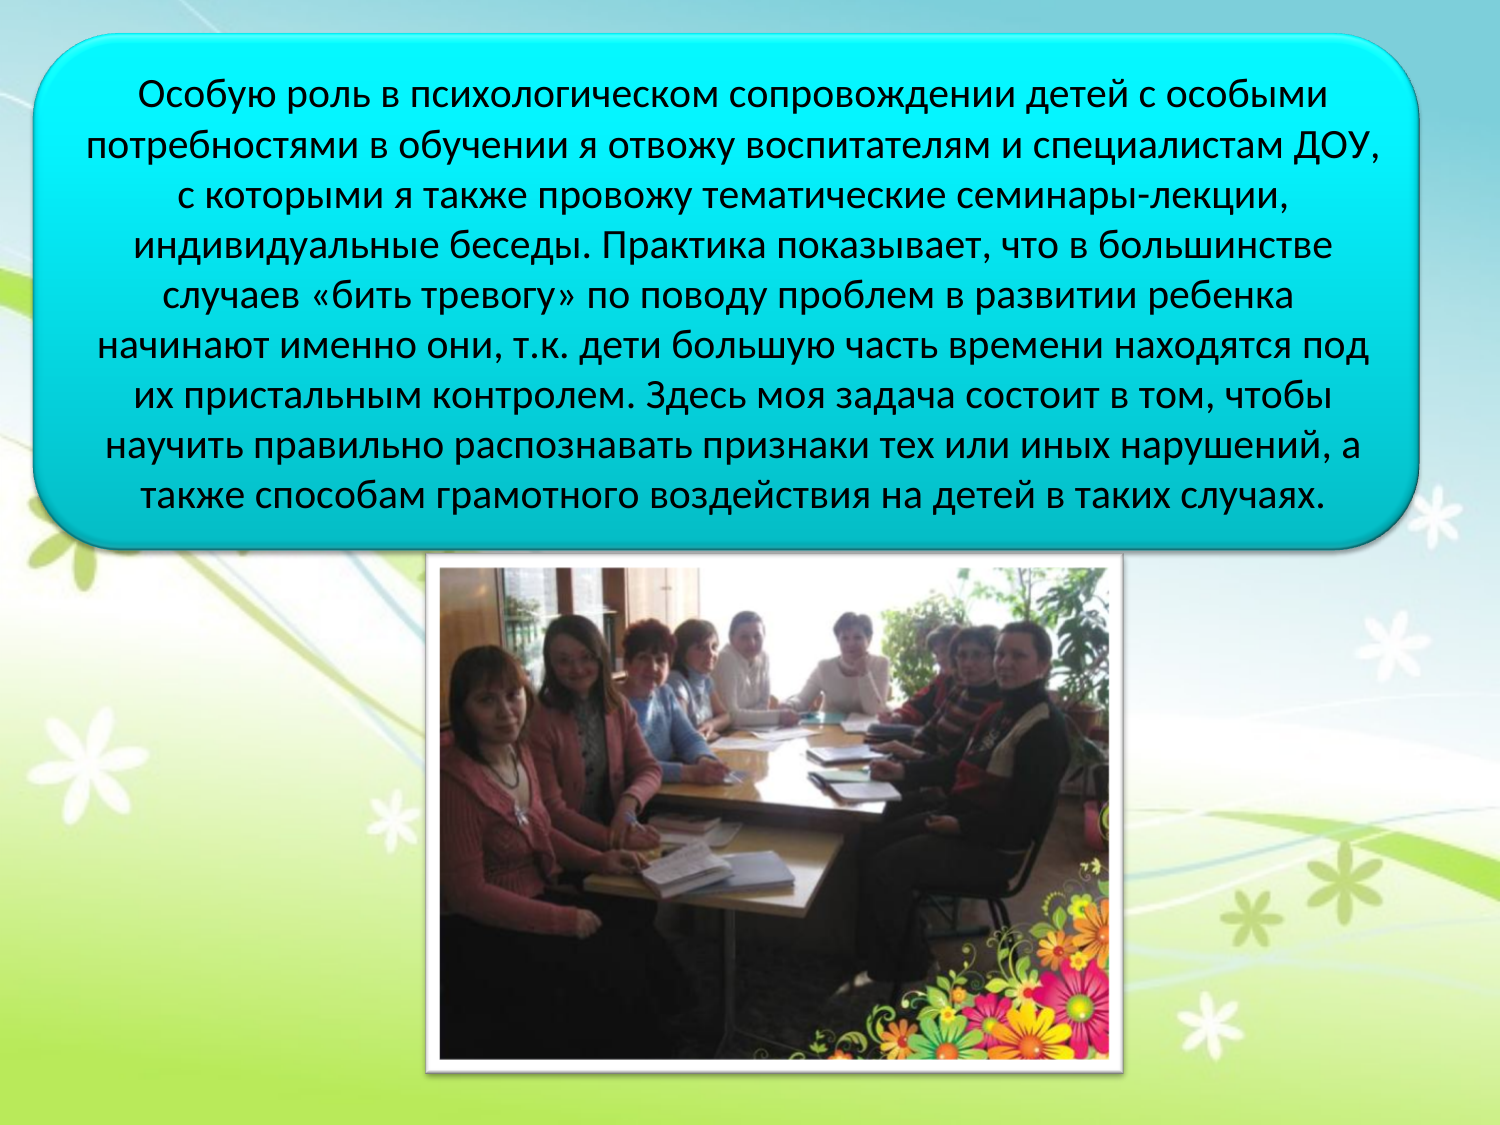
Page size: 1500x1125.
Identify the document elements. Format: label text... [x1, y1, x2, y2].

picture [0, 0, 1500, 1125]
text_box Особую роль в психологическом сопровождении детей с особыми потребностями в обучении я отвожу воспитателям и специалистам ДОУ, с которыми я также провожу тематические семинары-лекции, индивидуальные беседы. Практика показывает, что в большинстве случаев «бить тревогу» по поводу проблем в развитии ребенка начинают именно они, т.к. дети большую часть времени находятся под их пристальным контролем. Здесь моя задача состоит в том, чтобы научить правильно распознавать признаки тех или иных нарушений, а также способам грамотного воздействия на детей в таких случаях. [58, 82, 1409, 551]
